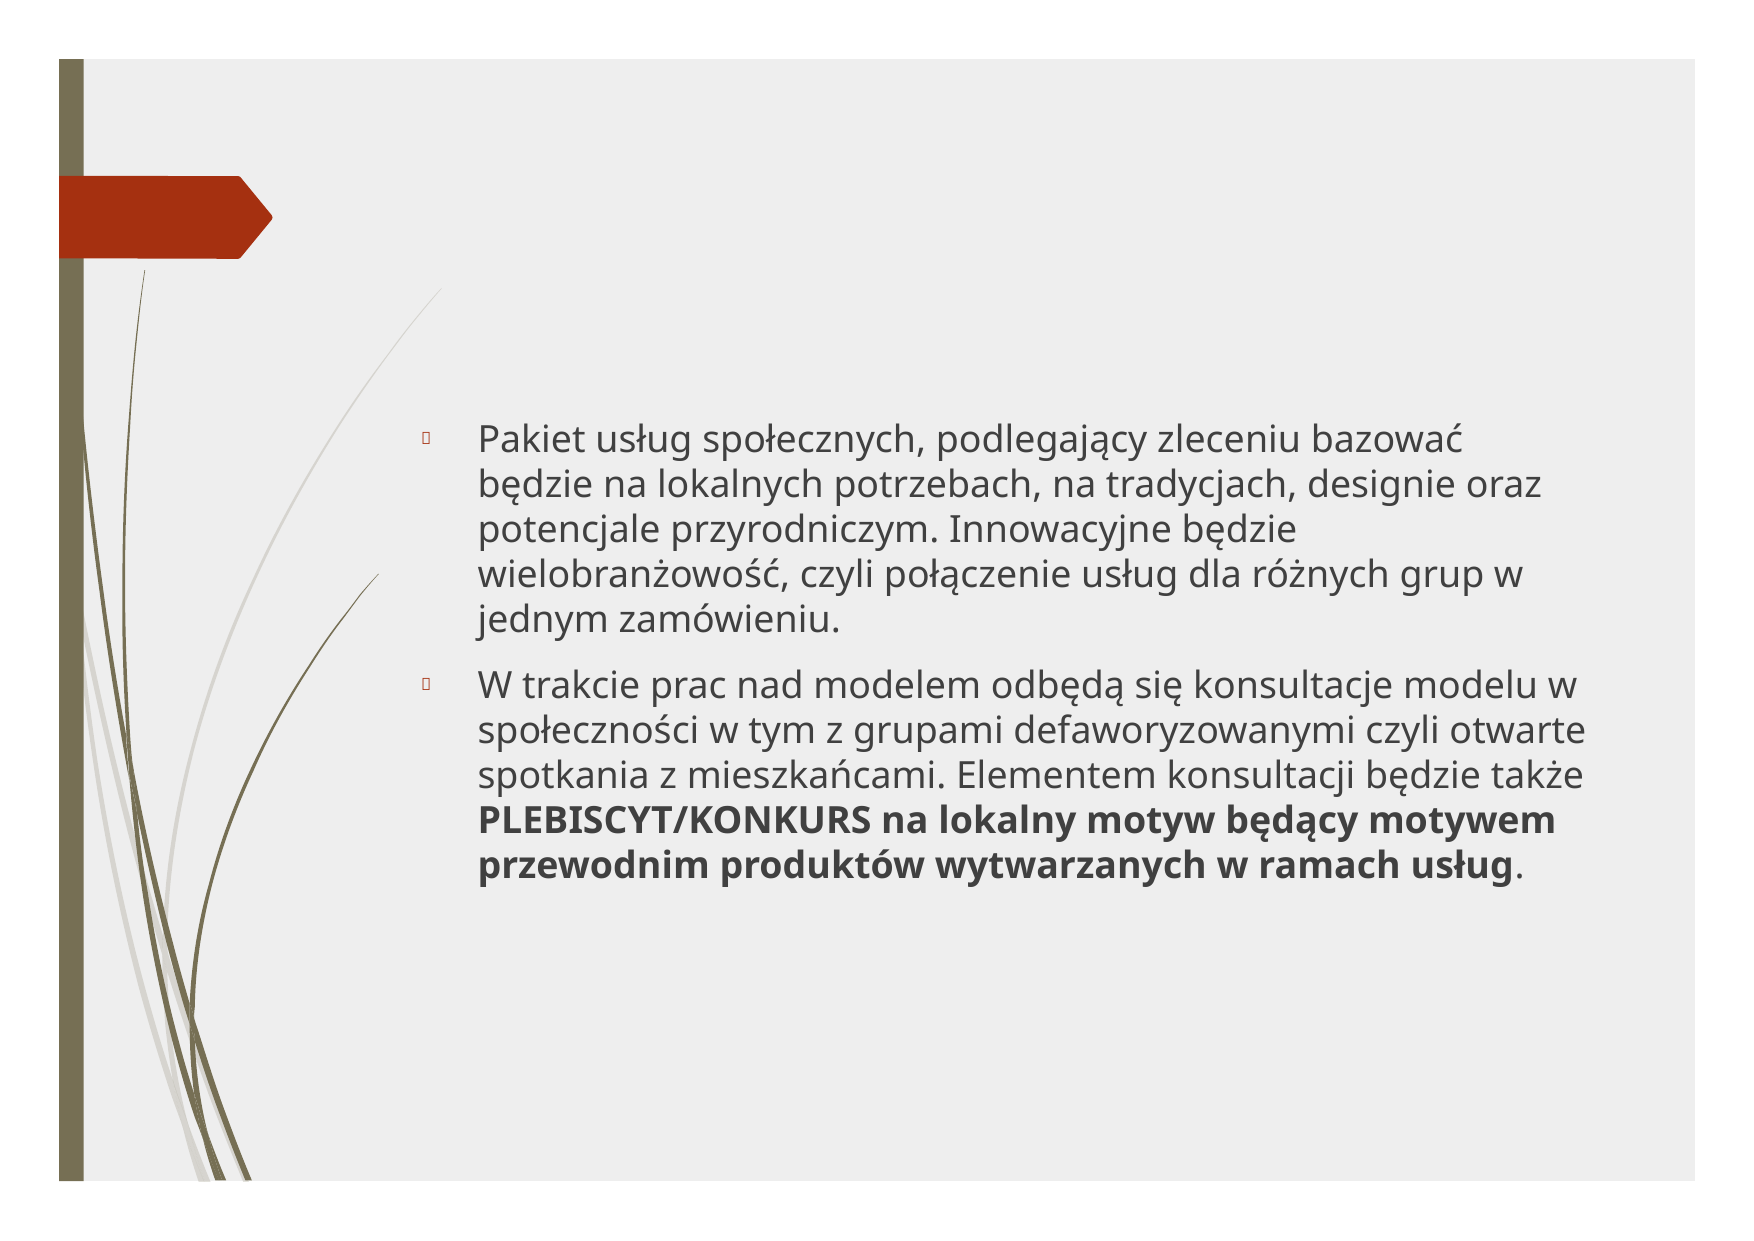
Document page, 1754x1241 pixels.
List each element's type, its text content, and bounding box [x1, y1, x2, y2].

list Pakiet usług społecznych, podlegający zleceniu bazować będzie na lokalnych potrzebach, na tradycjach, designie oraz potencjale przyrodniczym. Innowacyjne będzie wielobranżowość, czyli połączenie usług dla różnych grup w jednym zamówieniu. W trakcie prac nad modelem odbędą się konsultacje modelu w społeczności w tym z grupami defaworyzowanymi czyli otwarte spotkania z mieszkańcami. Elementem konsultacji będzie także PLEBISCYT/KONKURS na lokalny motyw będący motywem przewodnim produktów wytwarzanych w ramach usług. [406, 408, 1603, 1027]
